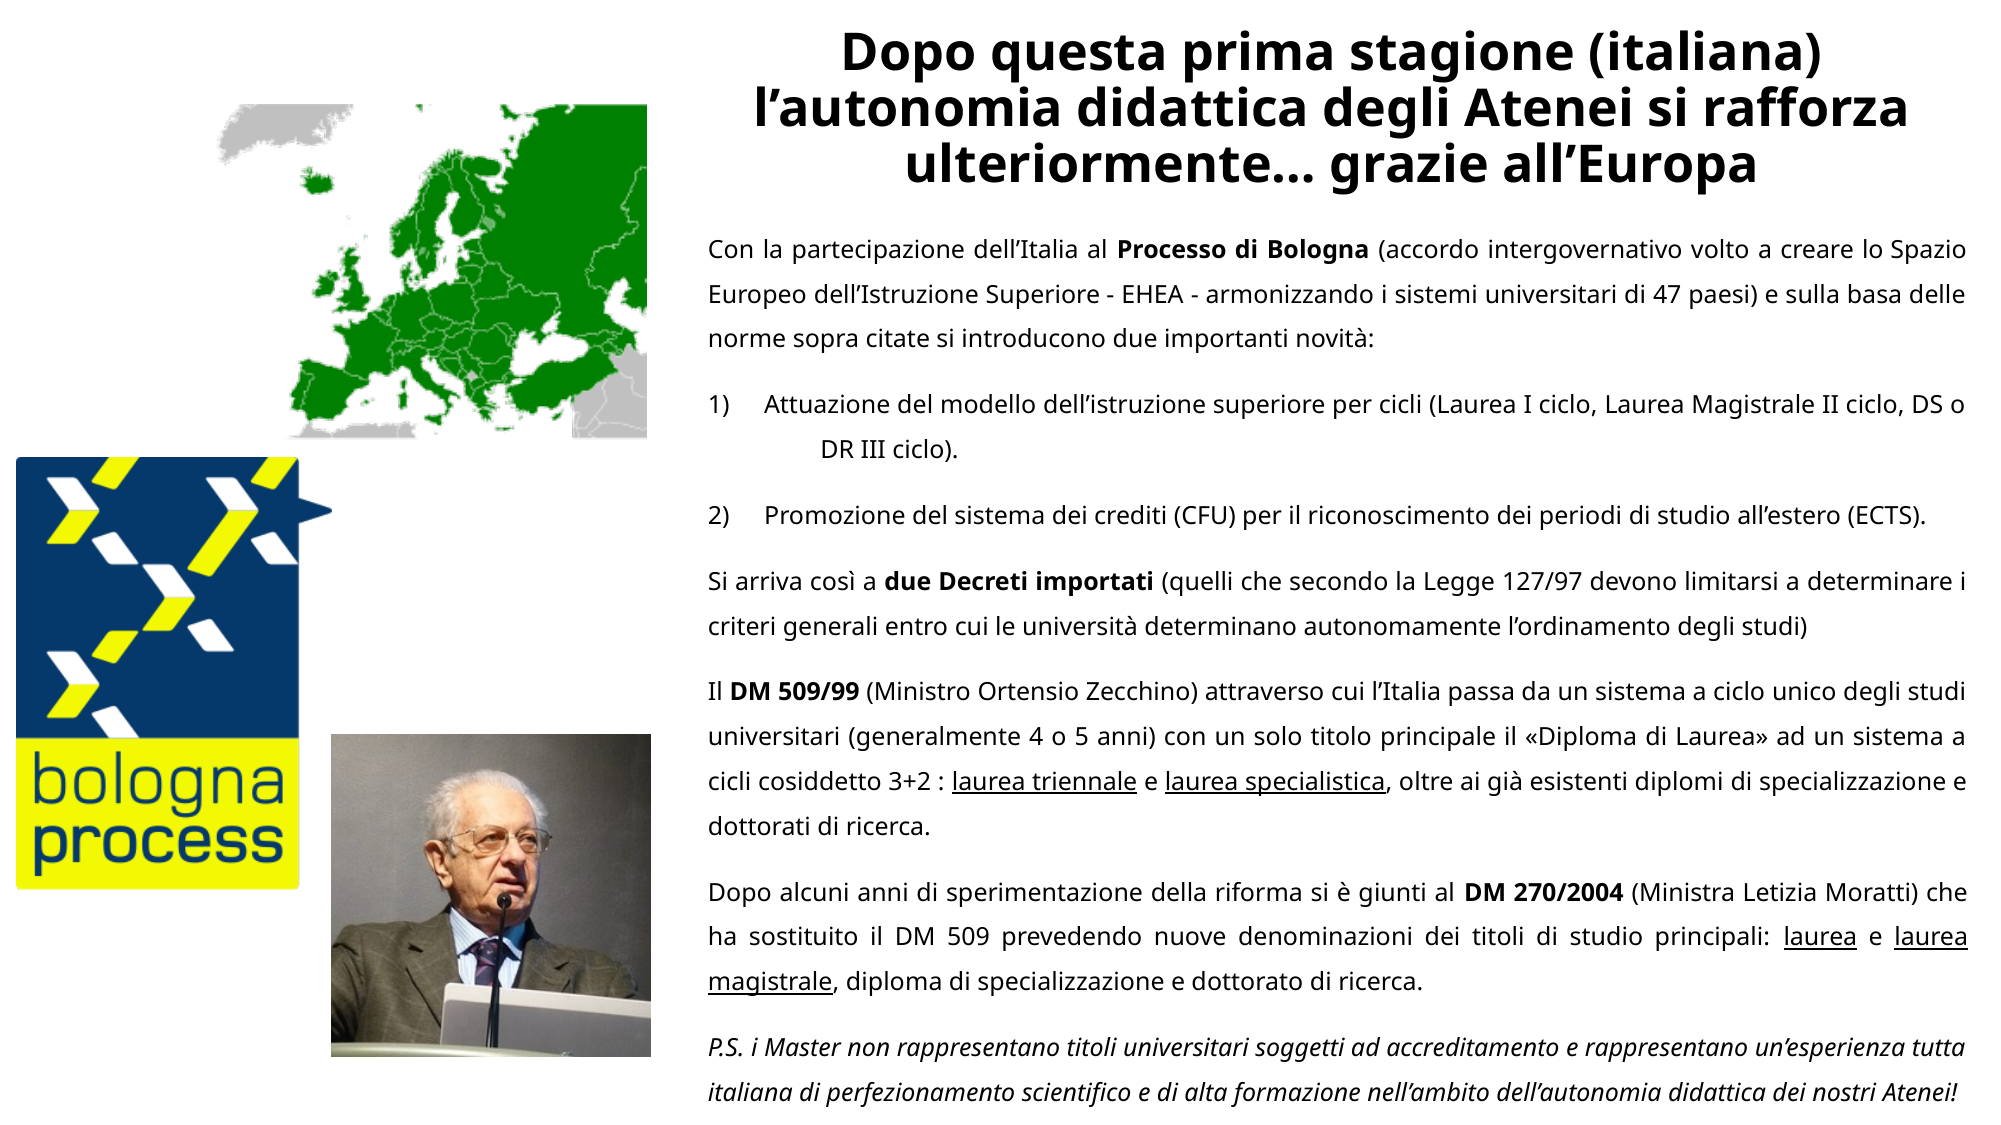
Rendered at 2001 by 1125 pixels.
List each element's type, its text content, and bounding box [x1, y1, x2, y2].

picture [16, 457, 651, 1057]
title Dopo questa prima stagione (italiana) l’autonomia didattica degli Atenei si rafforza ulteriormente… grazie all’Europa [681, 0, 1984, 202]
list Con la partecipazione dell’Italia al Processo di Bologna (accordo intergovernativo volto a creare lo Spazio Europeo dell’Istruzione Superiore - EHEA - armonizzando i sistemi universitari di 47 paesi) e sulla basa delle norme sopra citate si introducono due importanti novità: Attuazione del modello dell’istruzione superiore per cicli (Laurea I ciclo, Laurea Magistrale II ciclo, DS o DR III ciclo). Promozione del sistema dei crediti (CFU) per il riconoscimento dei periodi di studio all’estero (ECTS). Si arriva così a due Decreti importati (quelli che secondo la Legge 127/97 devono limitarsi a determinare i criteri generali entro cui le università determinano autonomamente l’ordinamento degli studi) Il DM 509/99 (Ministro Ortensio Zecchino) attraverso cui l’Italia passa da un sistema a ciclo unico degli studi universitari (generalmente 4 o 5 anni) con un solo titolo principale il «Diploma di Laurea» ad un sistema a cicli cosiddetto 3+2 : laurea triennale e laurea specialistica, oltre ai già esistenti diplomi di specializzazione e dottorati di ricerca. Dopo alcuni anni di sperimentazione della riforma si è giunti al DM 270/2004 (Ministra Letizia Moratti) che ha sostituito il DM 509 prevedendo nuove denominazioni dei titoli di studio principali: laurea e laurea magistrale, diploma di specializzazione e dottorato di ricerca. P.S. i Master non rappresentano titoli universitari soggetti ad accreditamento e rappresentano un’esperienza tutta italiana di perfezionamento scientifico e di alta formazione nell’ambito dell’autonomia didattica dei nostri Atenei! [692, 179, 1984, 1125]
picture [216, 104, 647, 440]
